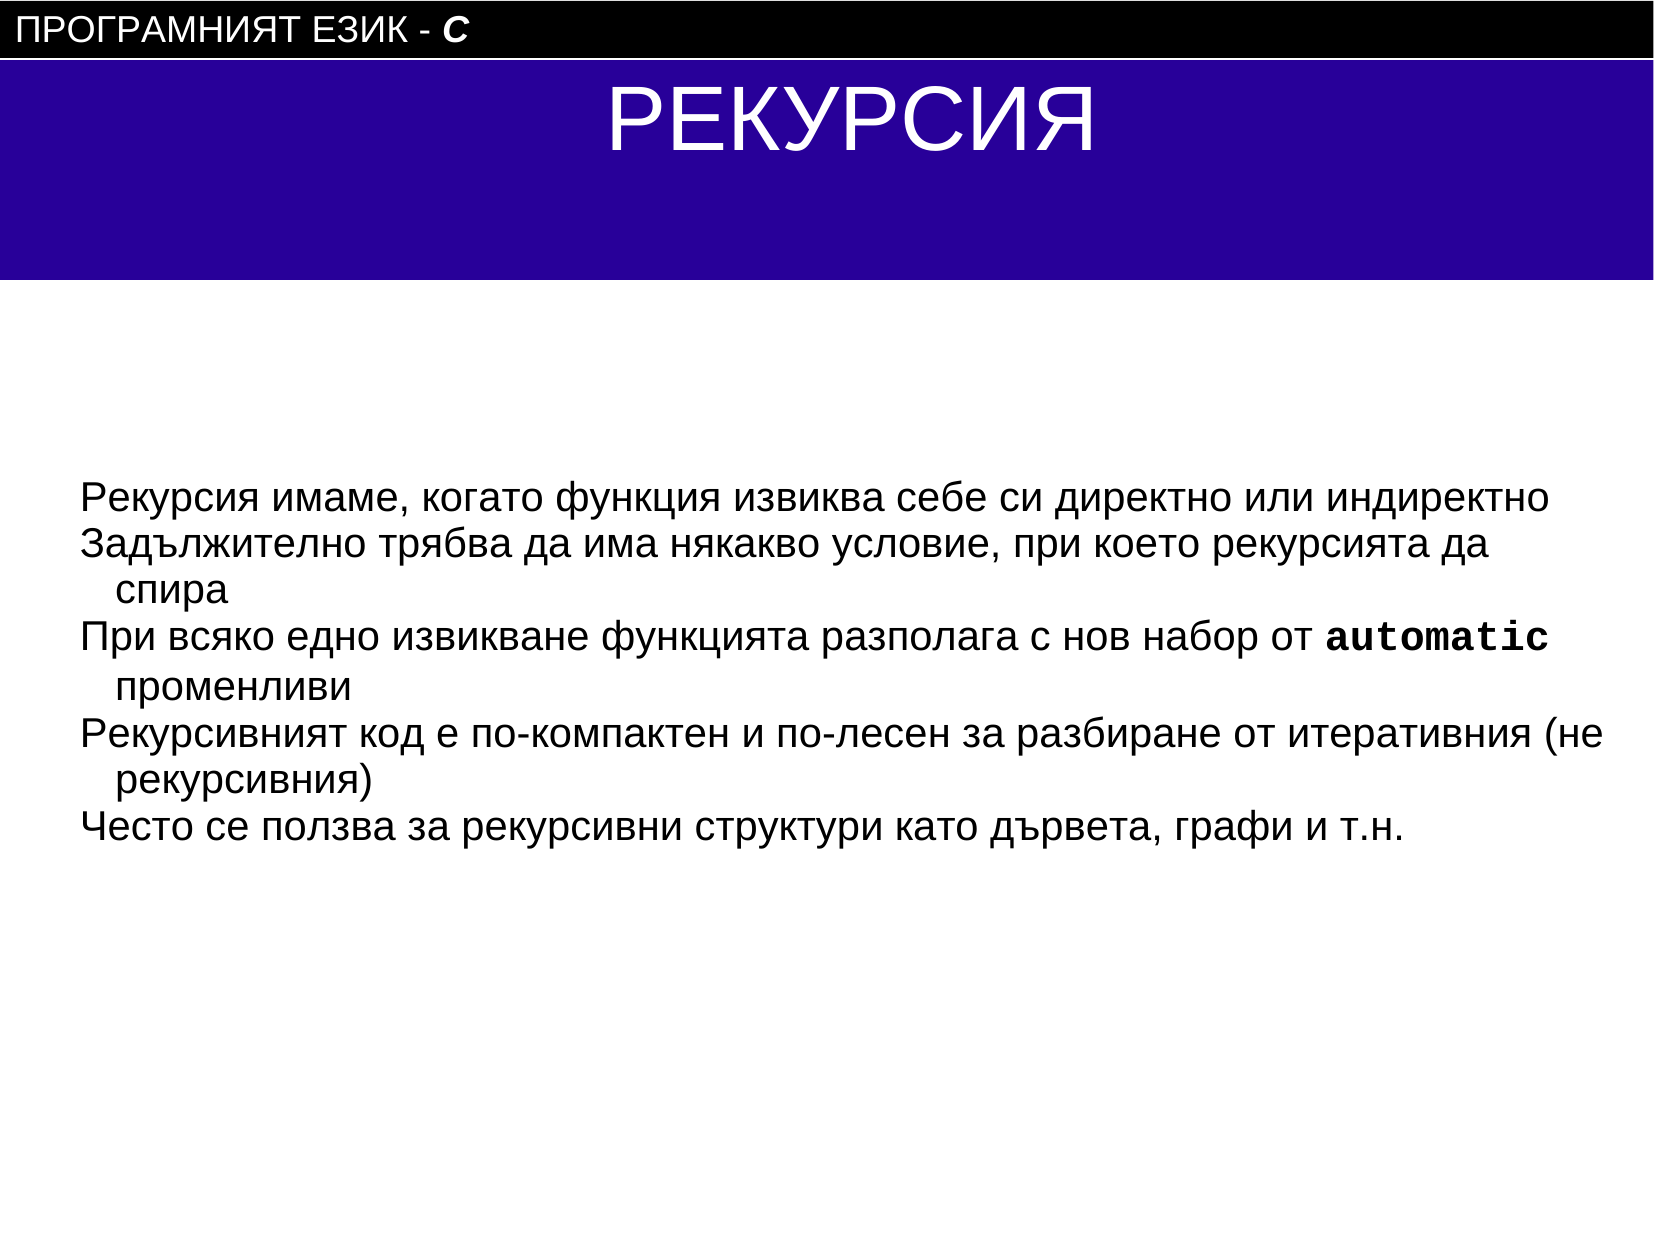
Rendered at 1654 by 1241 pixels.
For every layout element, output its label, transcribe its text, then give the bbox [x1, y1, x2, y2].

text_box Рекурсия имаме, когато функция извиква себе си директно или индиректно Задължително трябва да има някакво условие, при което рекурсията да спира При всяко едно извикване функцията разполага с нов набор от automatic променливи Рекурсивният код е по-компактен и по-лесен за разбиране от итеративния (не рекурсивния) Често се ползва за рекурсивни структури като дървета, графи и т.н. [29, 465, 1625, 857]
text_box РЕКУРСИЯ [0, 60, 1654, 280]
text_box ПРОГРАМНИЯT ЕЗИК - С [0, 0, 1654, 58]
